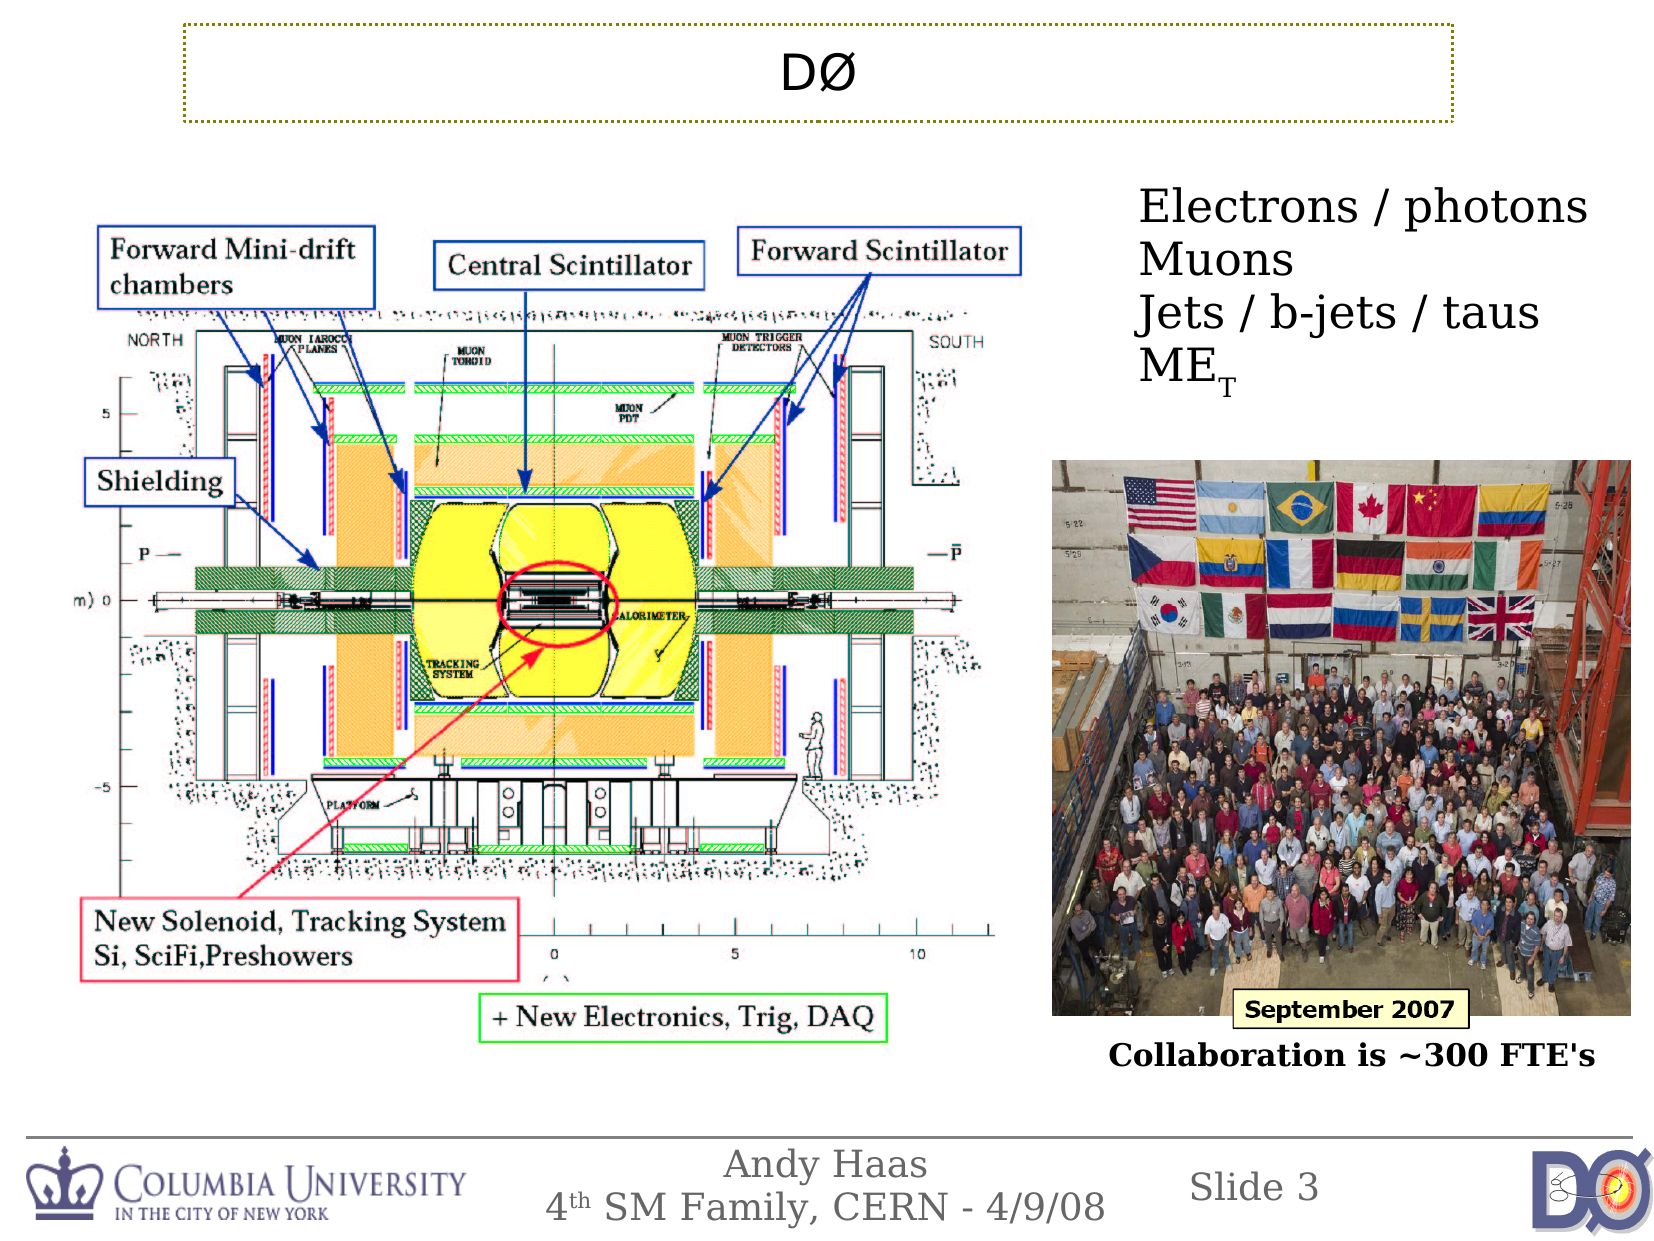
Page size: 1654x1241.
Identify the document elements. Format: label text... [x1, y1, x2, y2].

text_box [11, 126, 1244, 1107]
text_box Electrons / photons Muons Jets / b-jets / taus MET [1138, 179, 1590, 404]
text_box Collaboration is ~300 FTE's [1108, 1037, 1597, 1075]
title DØ [184, 24, 1453, 122]
picture [1047, 457, 1635, 1030]
